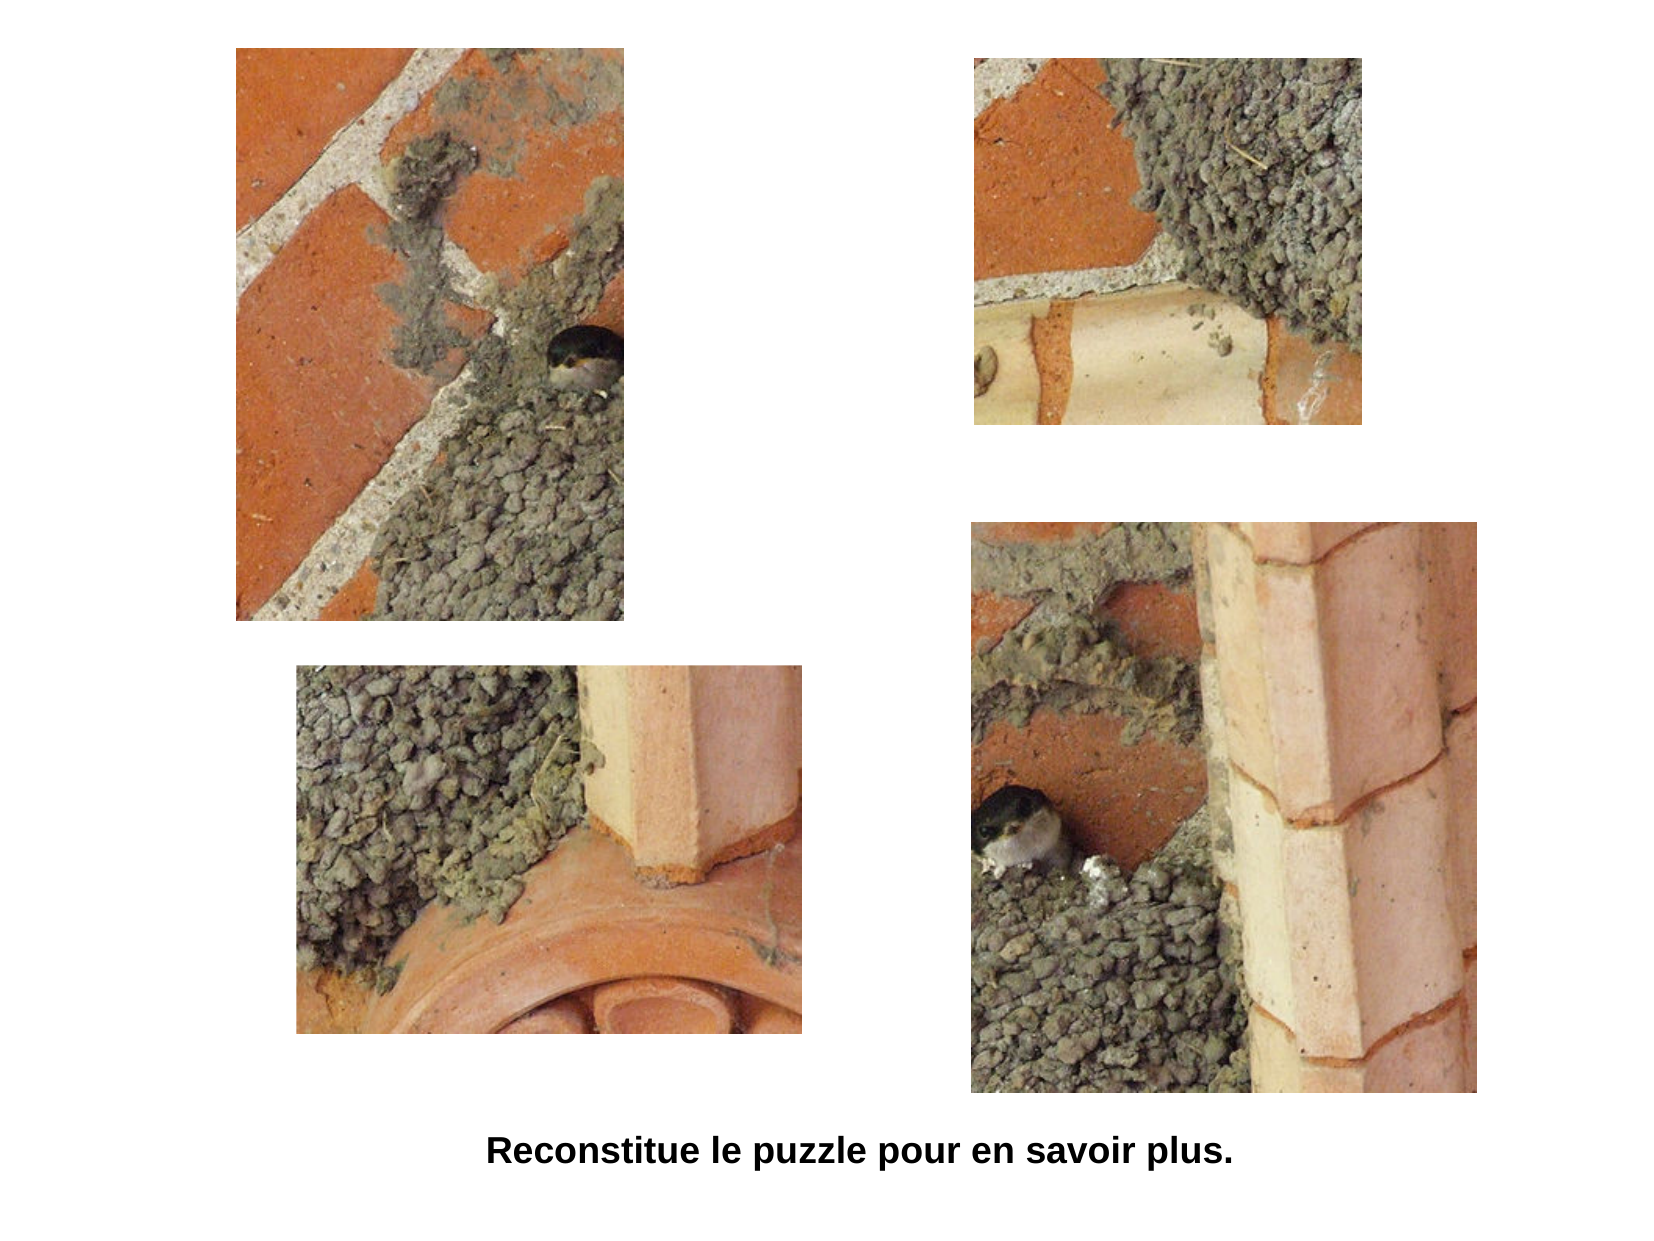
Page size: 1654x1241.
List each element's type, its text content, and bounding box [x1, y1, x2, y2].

picture [974, 58, 1362, 425]
text_box Reconstitue le puzzle pour en savoir plus. [471, 1122, 1270, 1181]
picture [295, 664, 802, 1034]
picture [971, 522, 1477, 1093]
picture [236, 48, 624, 621]
